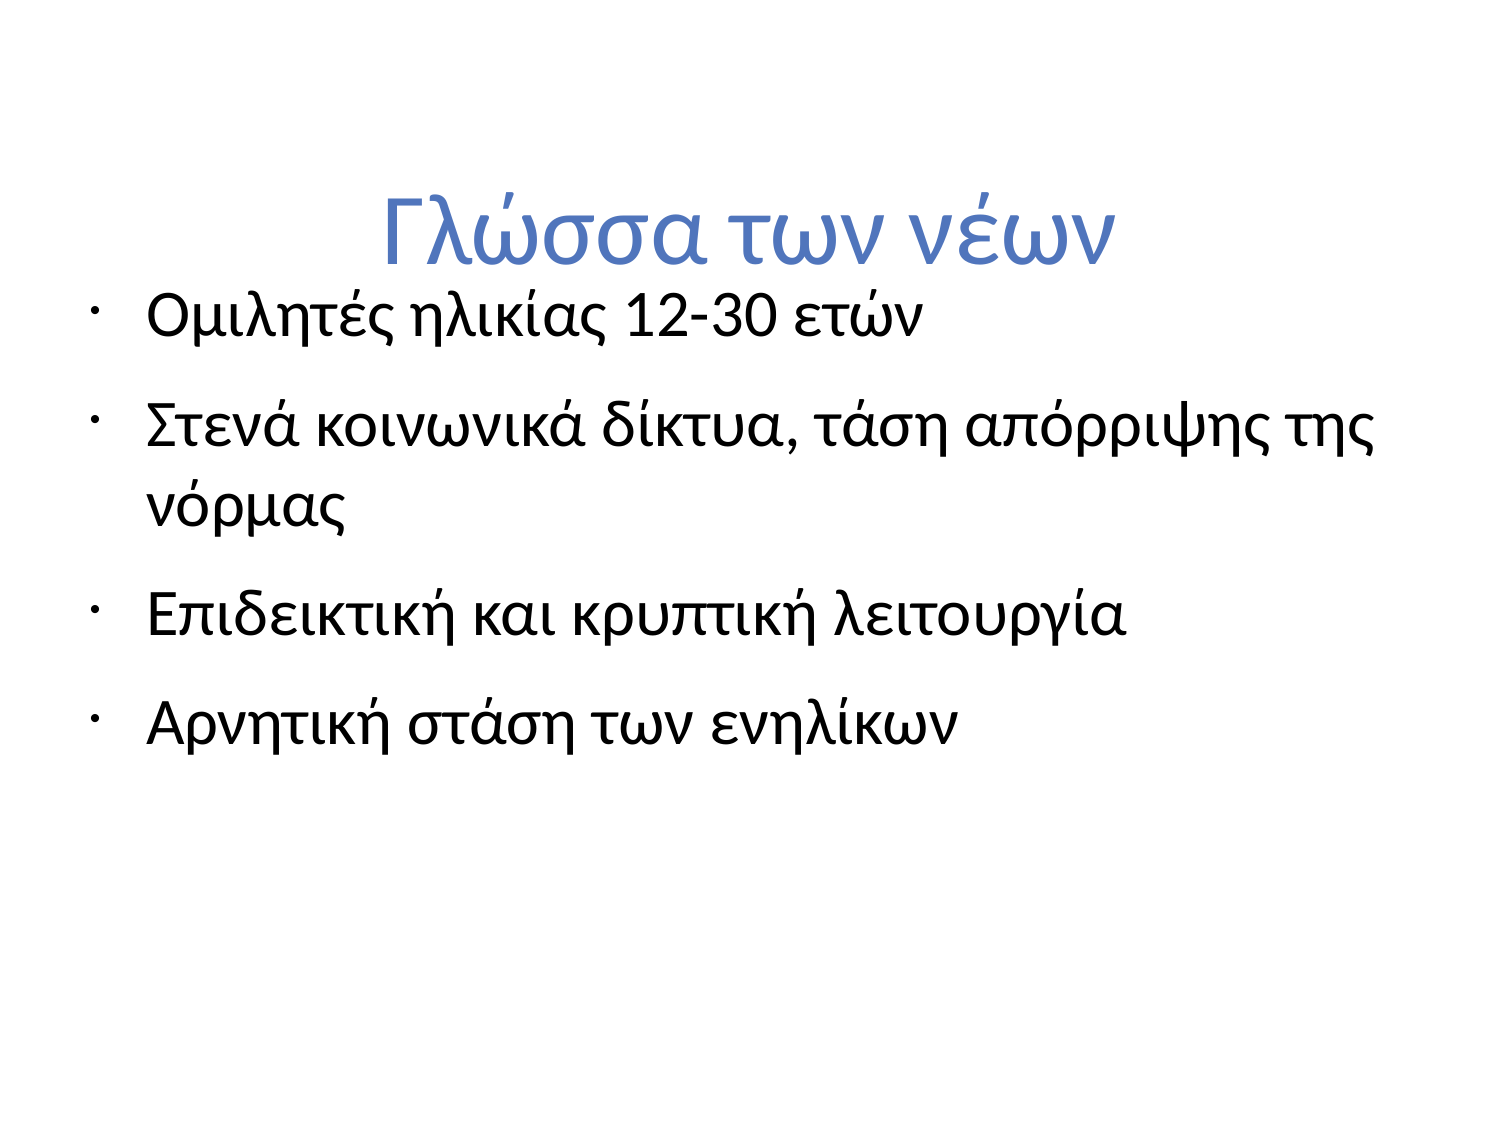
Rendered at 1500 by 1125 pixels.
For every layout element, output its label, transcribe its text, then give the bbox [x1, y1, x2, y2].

title Γλώσσα των νέων [75, 45, 1425, 233]
list Ομιλητές ηλικίας 12-30 ετών Στενά κοινωνικά δίκτυα, τάση απόρριψης της νόρμας Επιδεικτική και κρυπτική λειτουργία Αρνητική στάση των ενηλίκων [75, 262, 1425, 1005]
